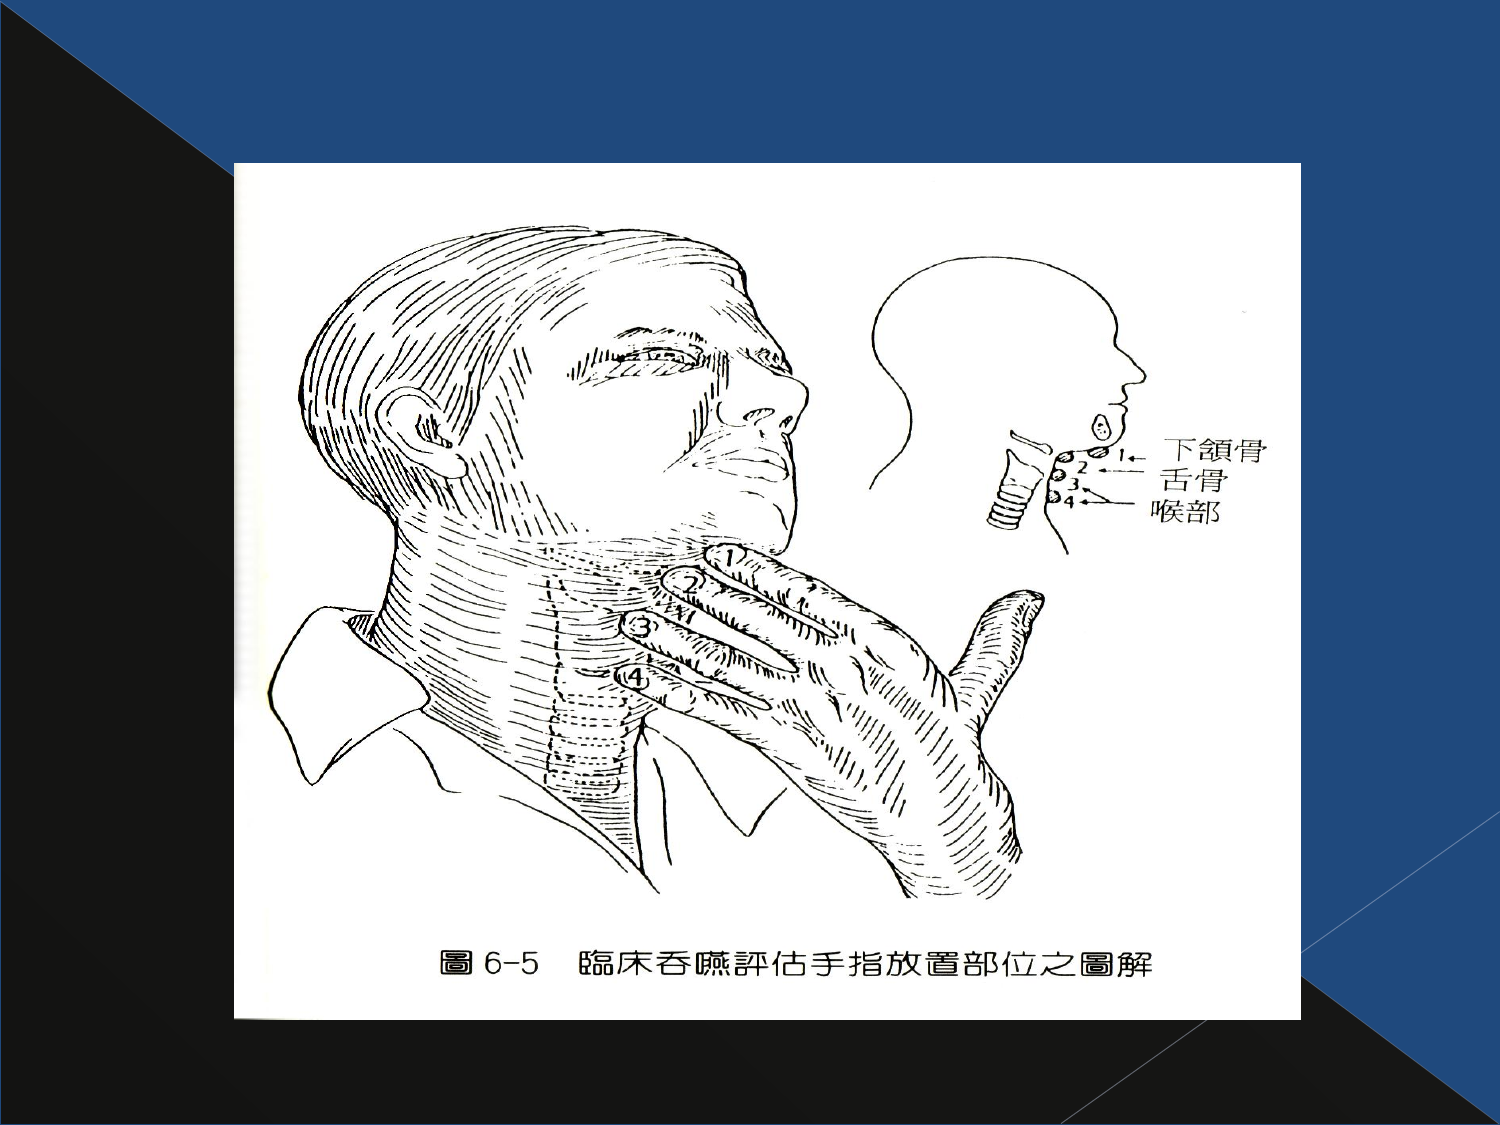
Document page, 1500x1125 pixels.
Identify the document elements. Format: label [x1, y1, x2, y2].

picture [234, 164, 1301, 1020]
